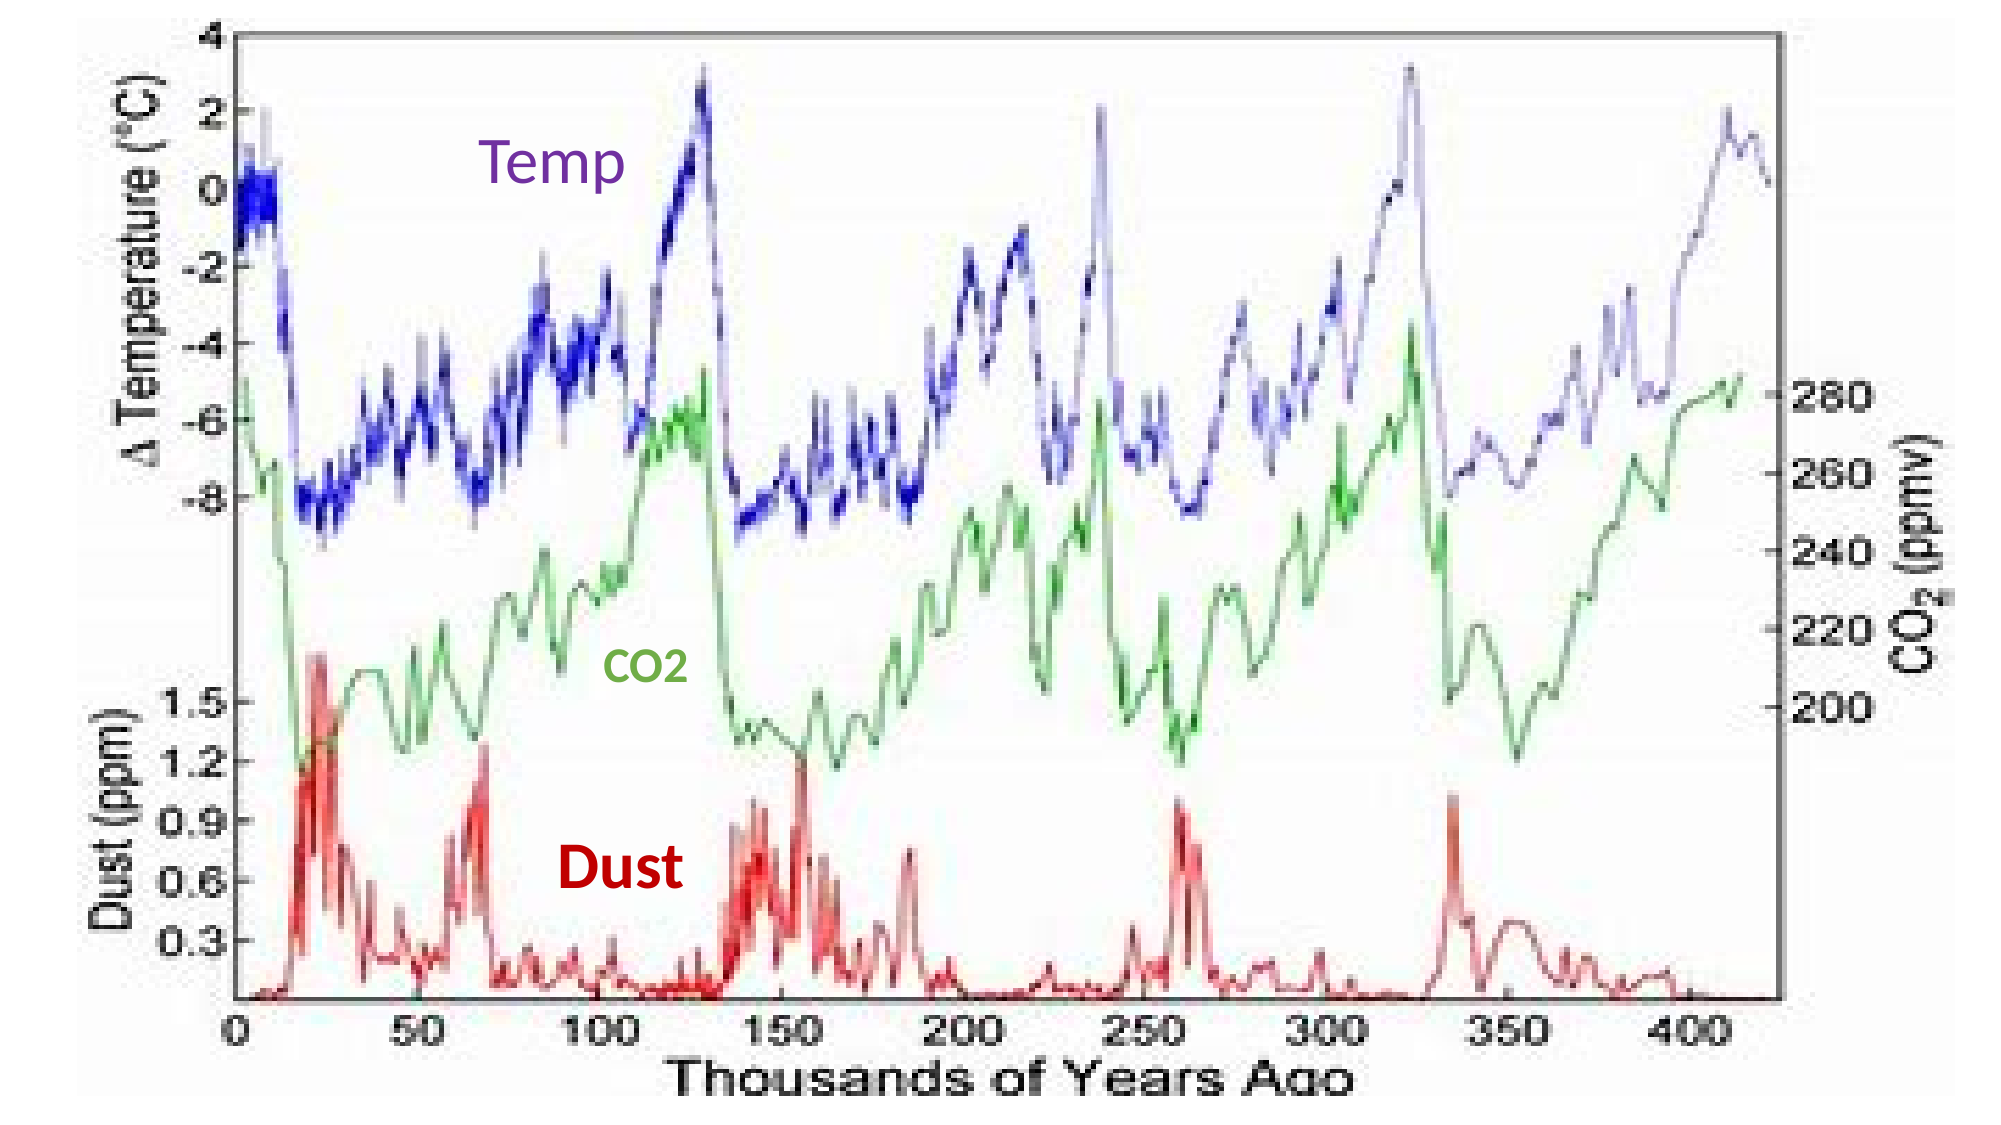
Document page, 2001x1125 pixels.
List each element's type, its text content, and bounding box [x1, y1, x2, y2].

text_box Temp [464, 109, 659, 204]
picture [77, 18, 1955, 1096]
text_box CO2 [588, 624, 712, 700]
text_box Dust [542, 814, 712, 910]
